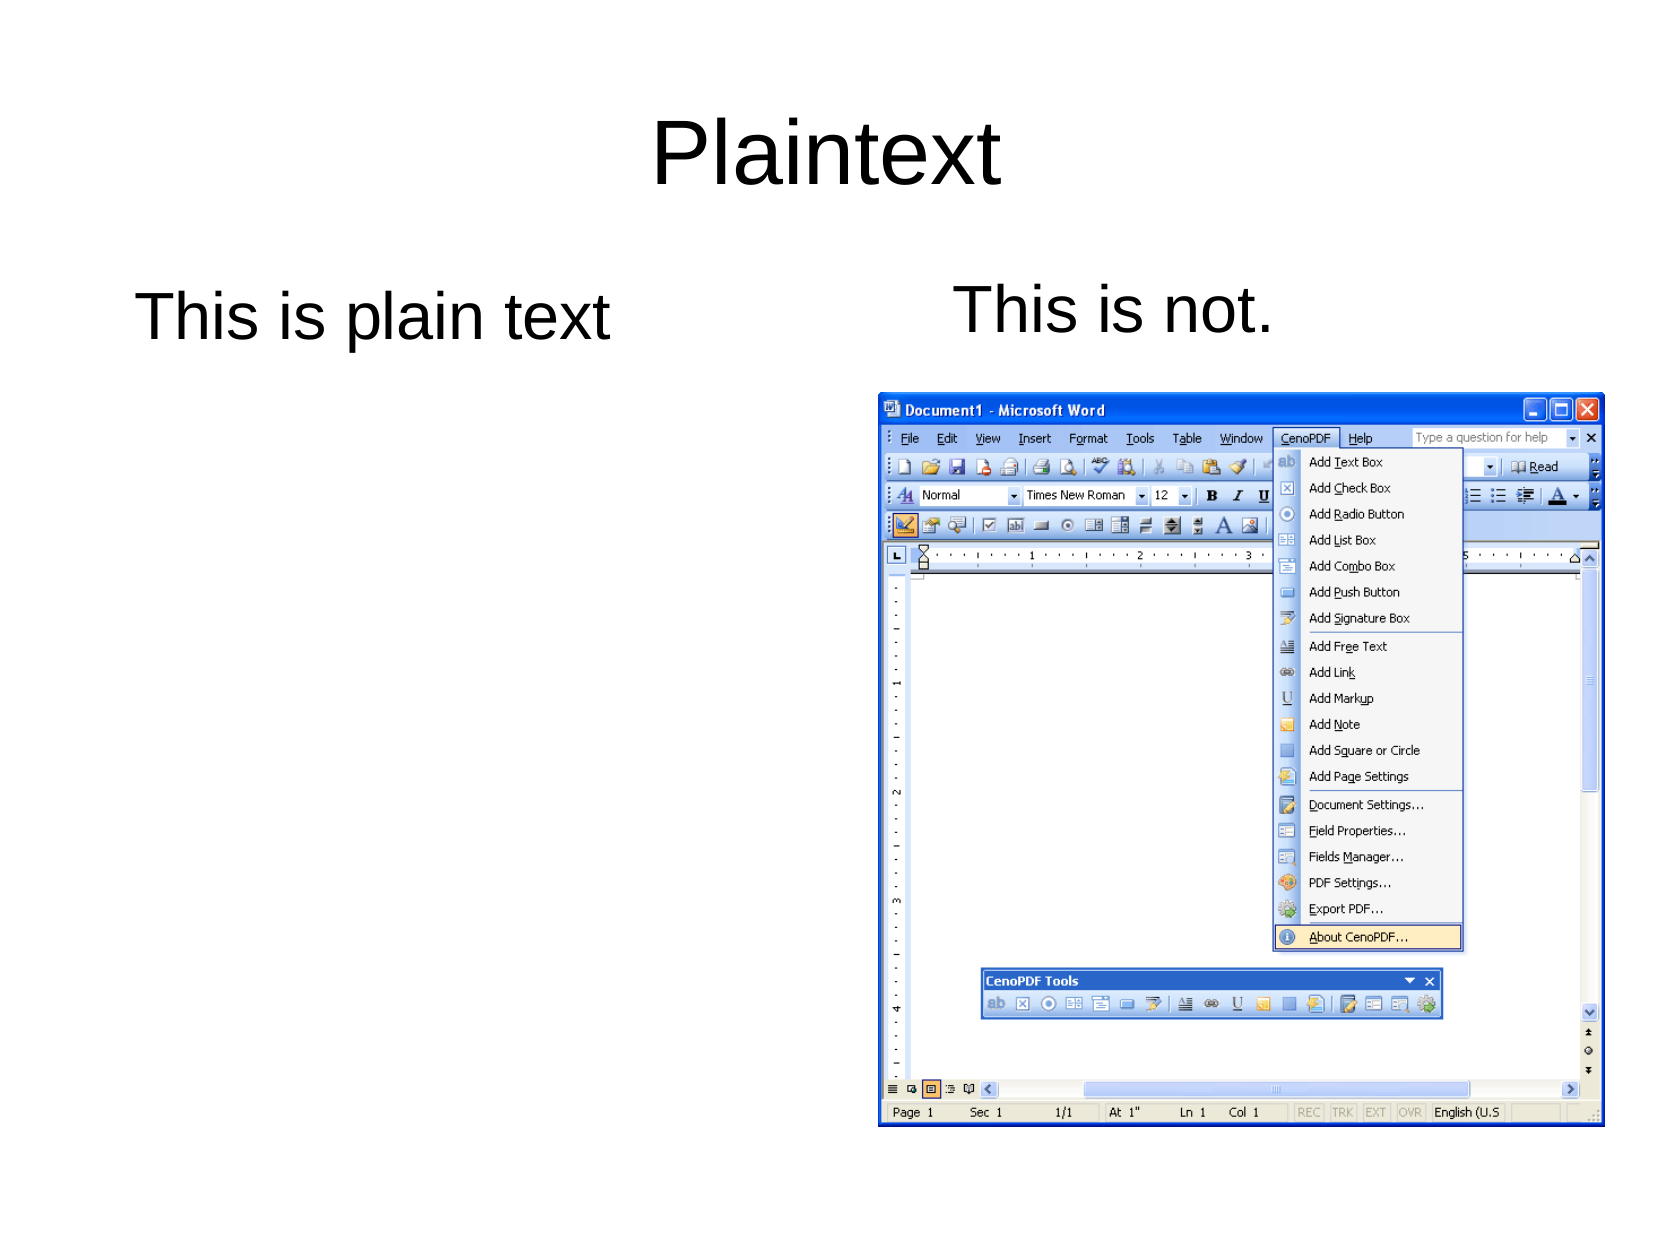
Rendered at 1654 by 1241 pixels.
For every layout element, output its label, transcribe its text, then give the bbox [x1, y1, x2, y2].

list This is plain text [63, 279, 790, 1099]
picture [878, 392, 1605, 1127]
list This is not. [882, 272, 1609, 411]
title Plaintext [82, 49, 1571, 257]
